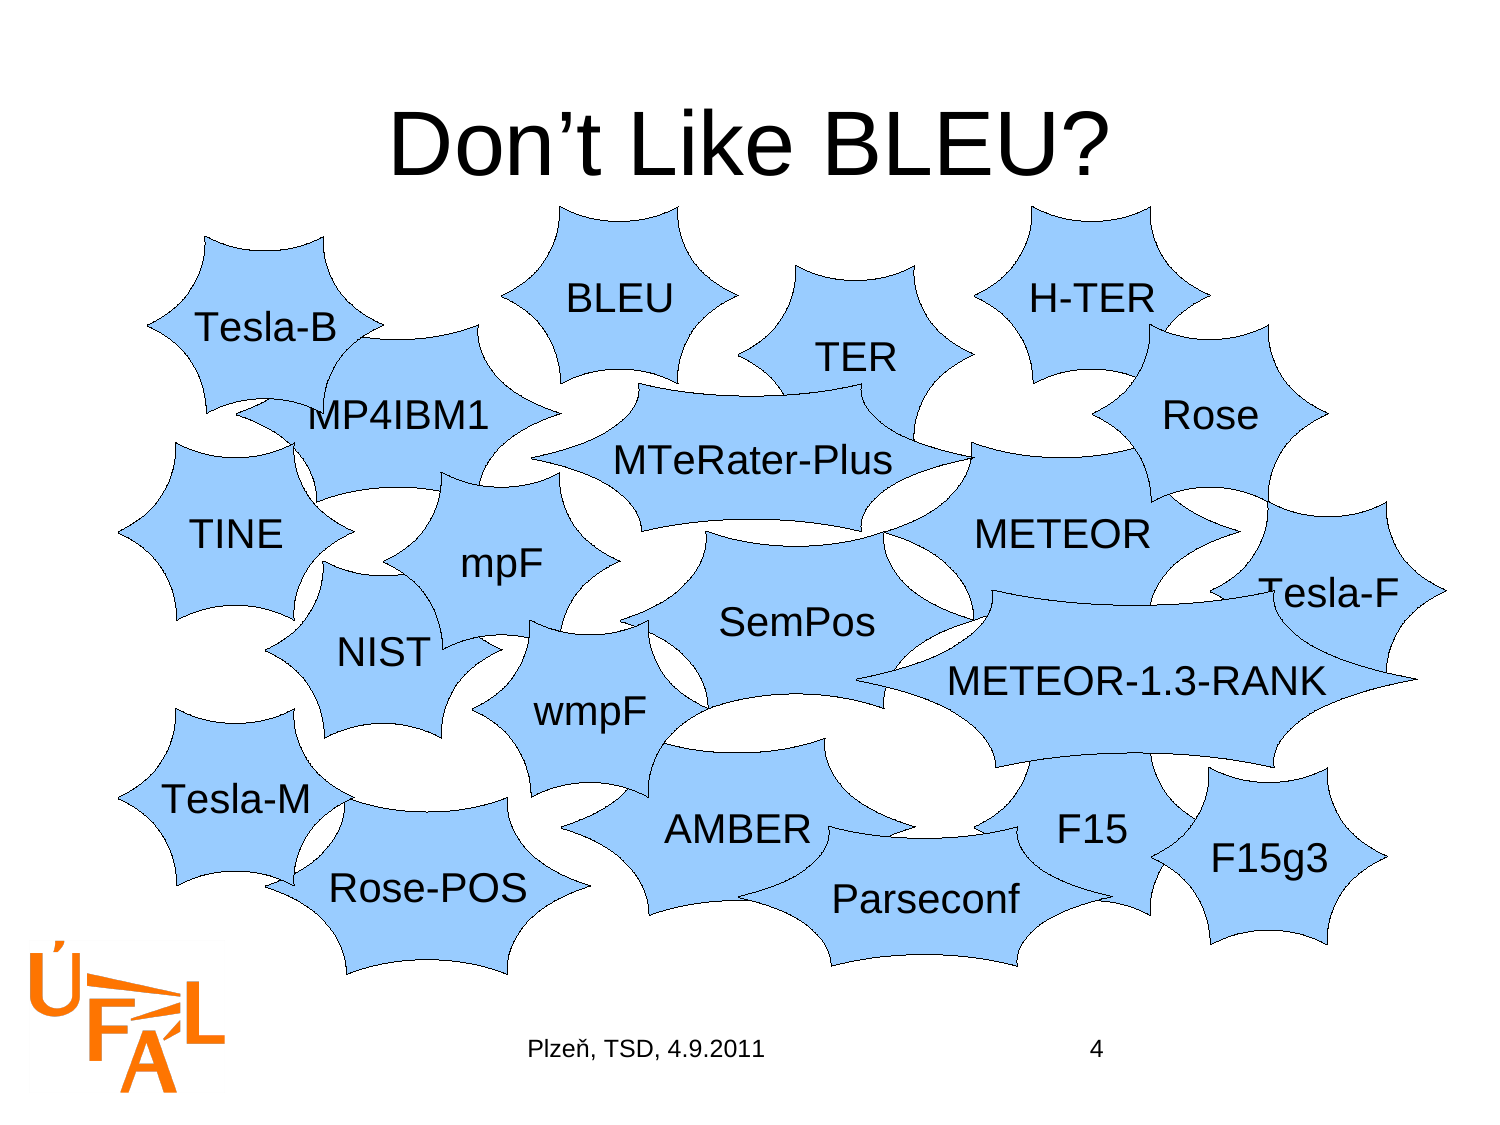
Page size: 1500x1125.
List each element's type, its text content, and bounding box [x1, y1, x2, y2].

text_box mpF [383, 472, 621, 650]
text_box wmpF [472, 620, 709, 798]
text_box F15 [974, 753, 1195, 916]
text_box METEOR-1.3-RANK [856, 590, 1418, 768]
text_box SemPos [620, 531, 975, 709]
text_box MTeRater-Plus [531, 383, 975, 532]
text_box Tesla-B [147, 236, 384, 414]
text_box Rose [1092, 324, 1329, 503]
text_box F15g3 [1151, 767, 1388, 945]
text_box NIST [265, 561, 503, 739]
text_box METEOR [885, 442, 1241, 620]
text_box BLEU [501, 206, 739, 384]
text_box MP4IBM1 [236, 324, 562, 503]
title Don’t Like BLEU? [75, 14, 1426, 263]
text_box Tesla-F [1210, 501, 1447, 672]
text_box TER [738, 265, 975, 440]
text_box Tesla-M [118, 708, 355, 886]
text_box AMBER [561, 738, 916, 916]
text_box Rose-POS [265, 797, 591, 975]
text_box Parseconf [738, 826, 1113, 967]
picture [29, 940, 225, 1093]
text_box H-TER [974, 206, 1211, 384]
text_box TINE [118, 442, 355, 621]
